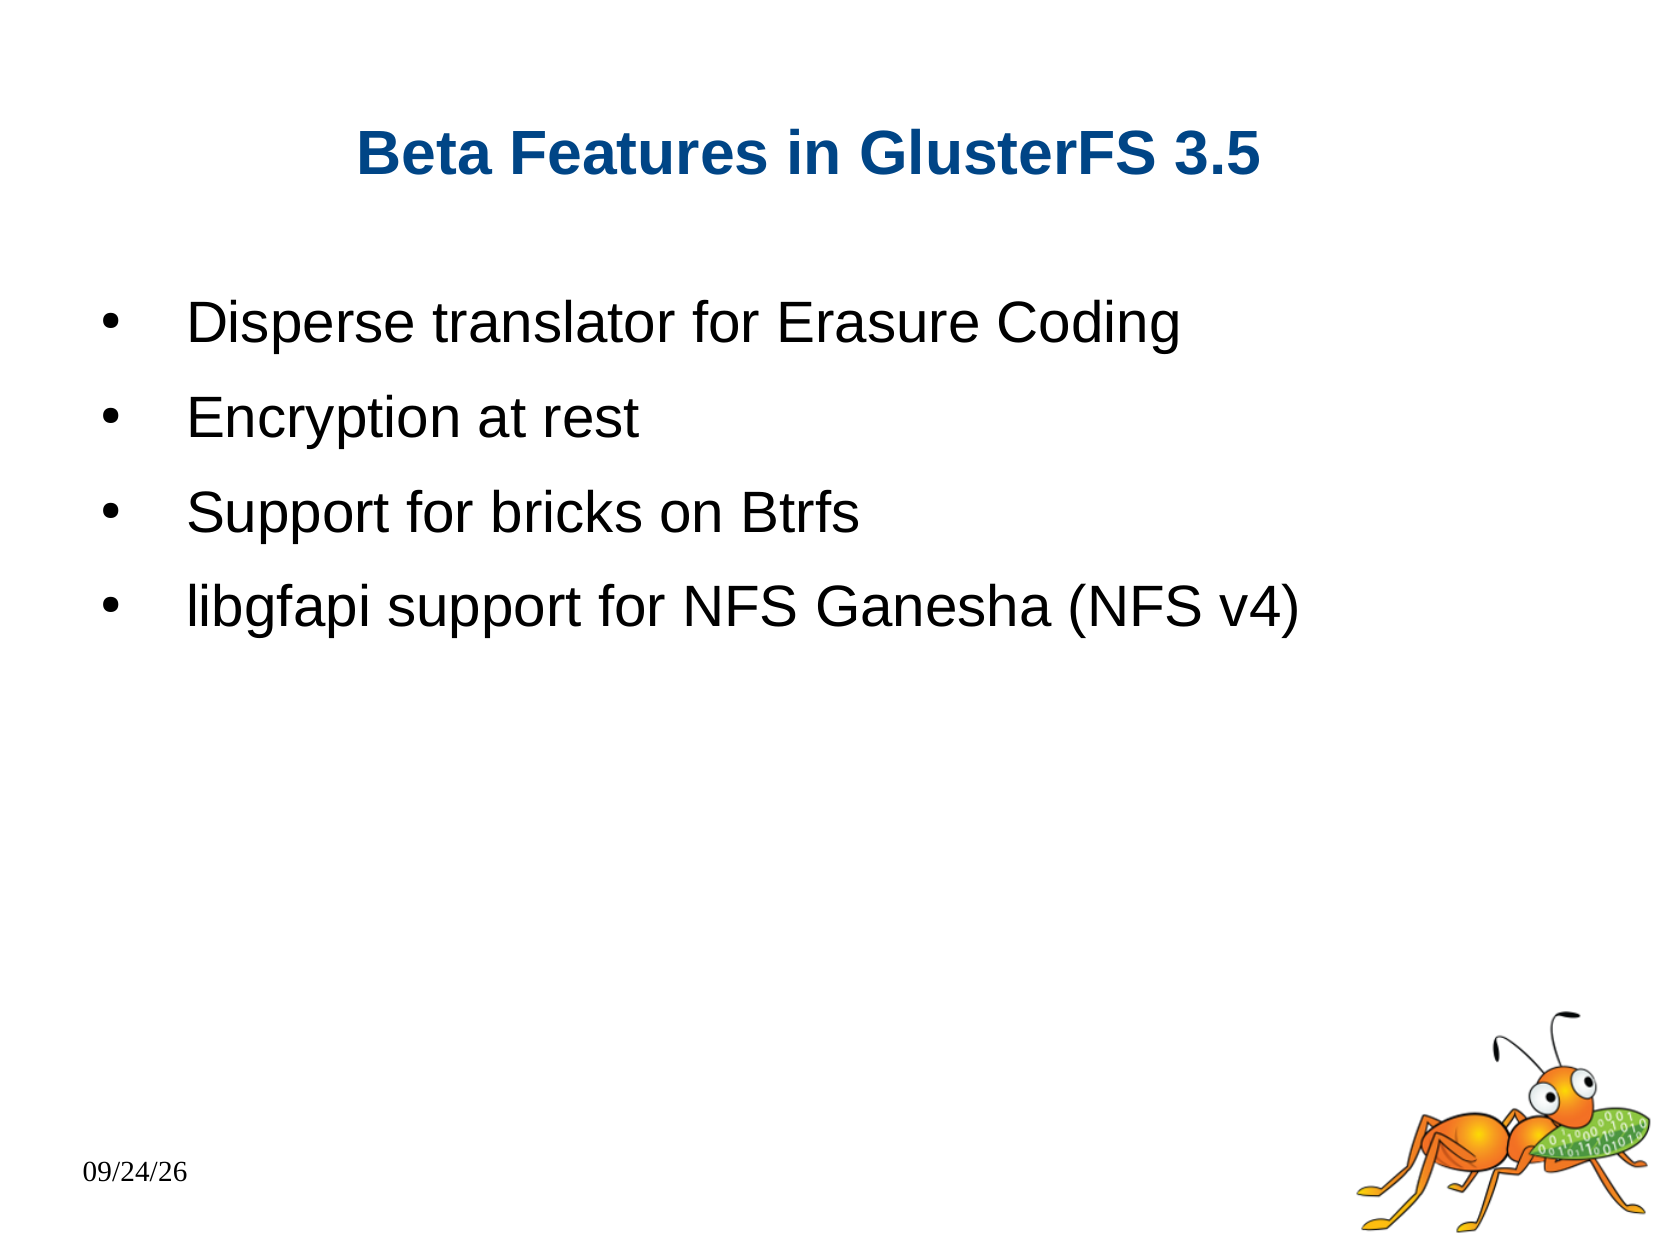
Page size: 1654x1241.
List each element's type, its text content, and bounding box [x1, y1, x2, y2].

list Disperse translator for Erasure Coding Encryption at rest Support for bricks on Btrfs libgfapi support for NFS Ganesha (NFS v4) [82, 290, 1571, 1010]
title Beta Features in GlusterFS 3.5 [82, 49, 1571, 257]
picture [1353, 1009, 1654, 1235]
